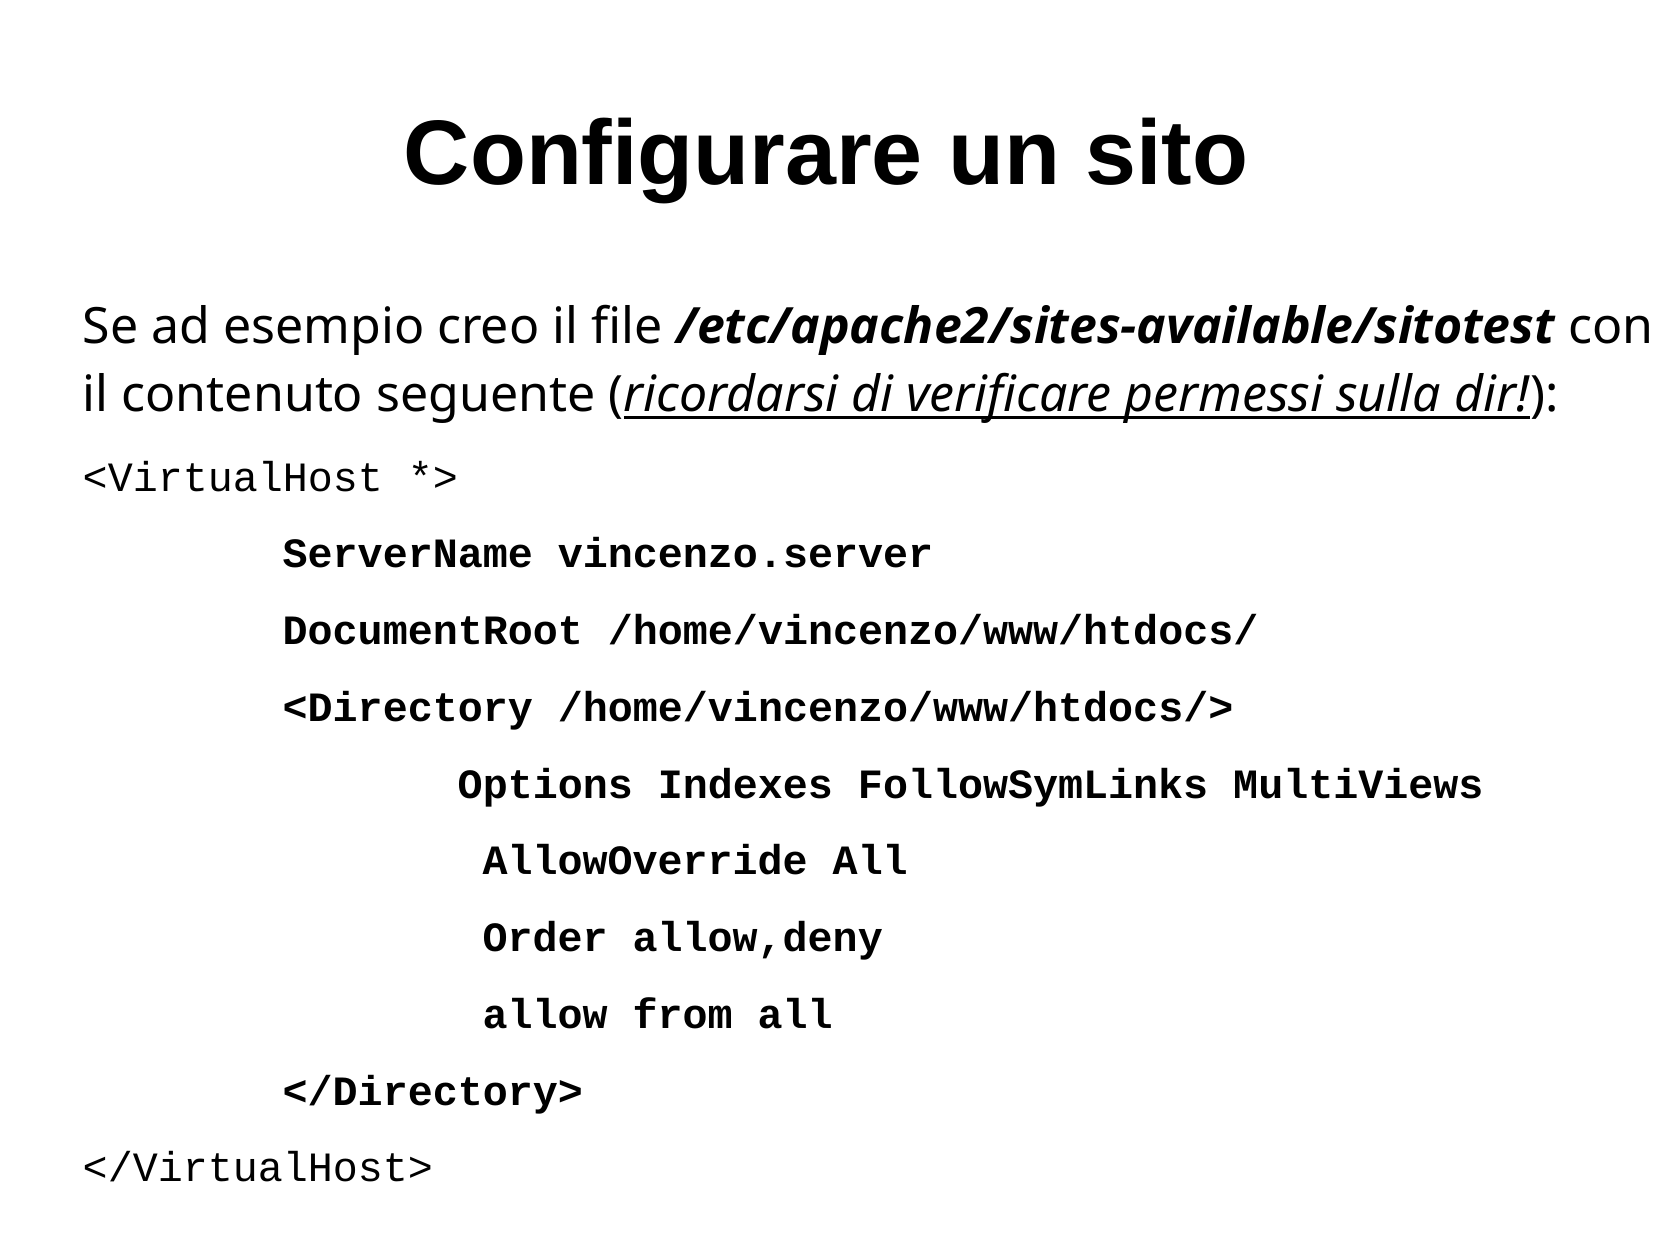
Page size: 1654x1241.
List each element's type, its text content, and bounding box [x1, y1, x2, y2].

list Se ad esempio creo il file /etc/apache2/sites-available/sitotest con il contenuto seguente (ricordarsi di verificare permessi sulla dir!): <VirtualHost *> ServerName vincenzo.server DocumentRoot /home/vincenzo/www/htdocs/ <Directory /home/vincenzo/www/htdocs/> Options Indexes FollowSymLinks MultiViews AllowOverride All Order allow,deny allow from all </Directory> </VirtualHost> [82, 290, 1654, 1225]
title Configurare un sito [82, 49, 1571, 257]
